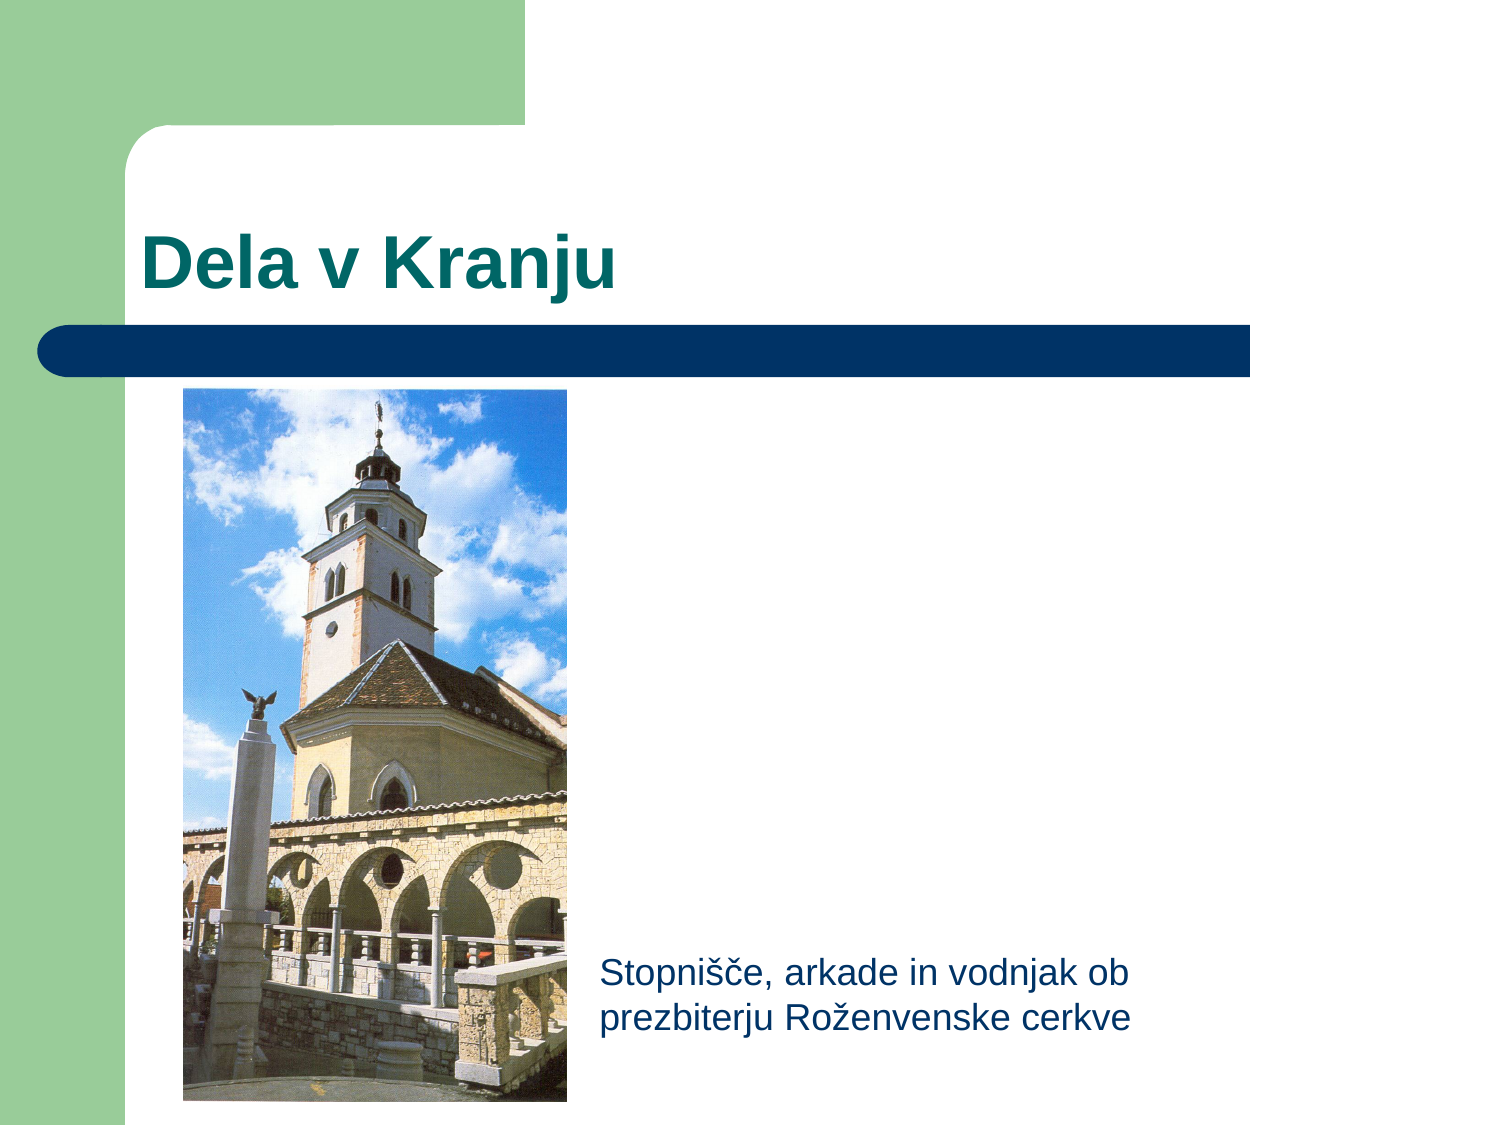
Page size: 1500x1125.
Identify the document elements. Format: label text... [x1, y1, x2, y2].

title Dela v Kranju [125, 125, 1425, 313]
picture [183, 385, 567, 1102]
text_box Stopnišče, arkade in vodnjak ob prezbiterju Roženvenske cerkve [584, 940, 1211, 1046]
